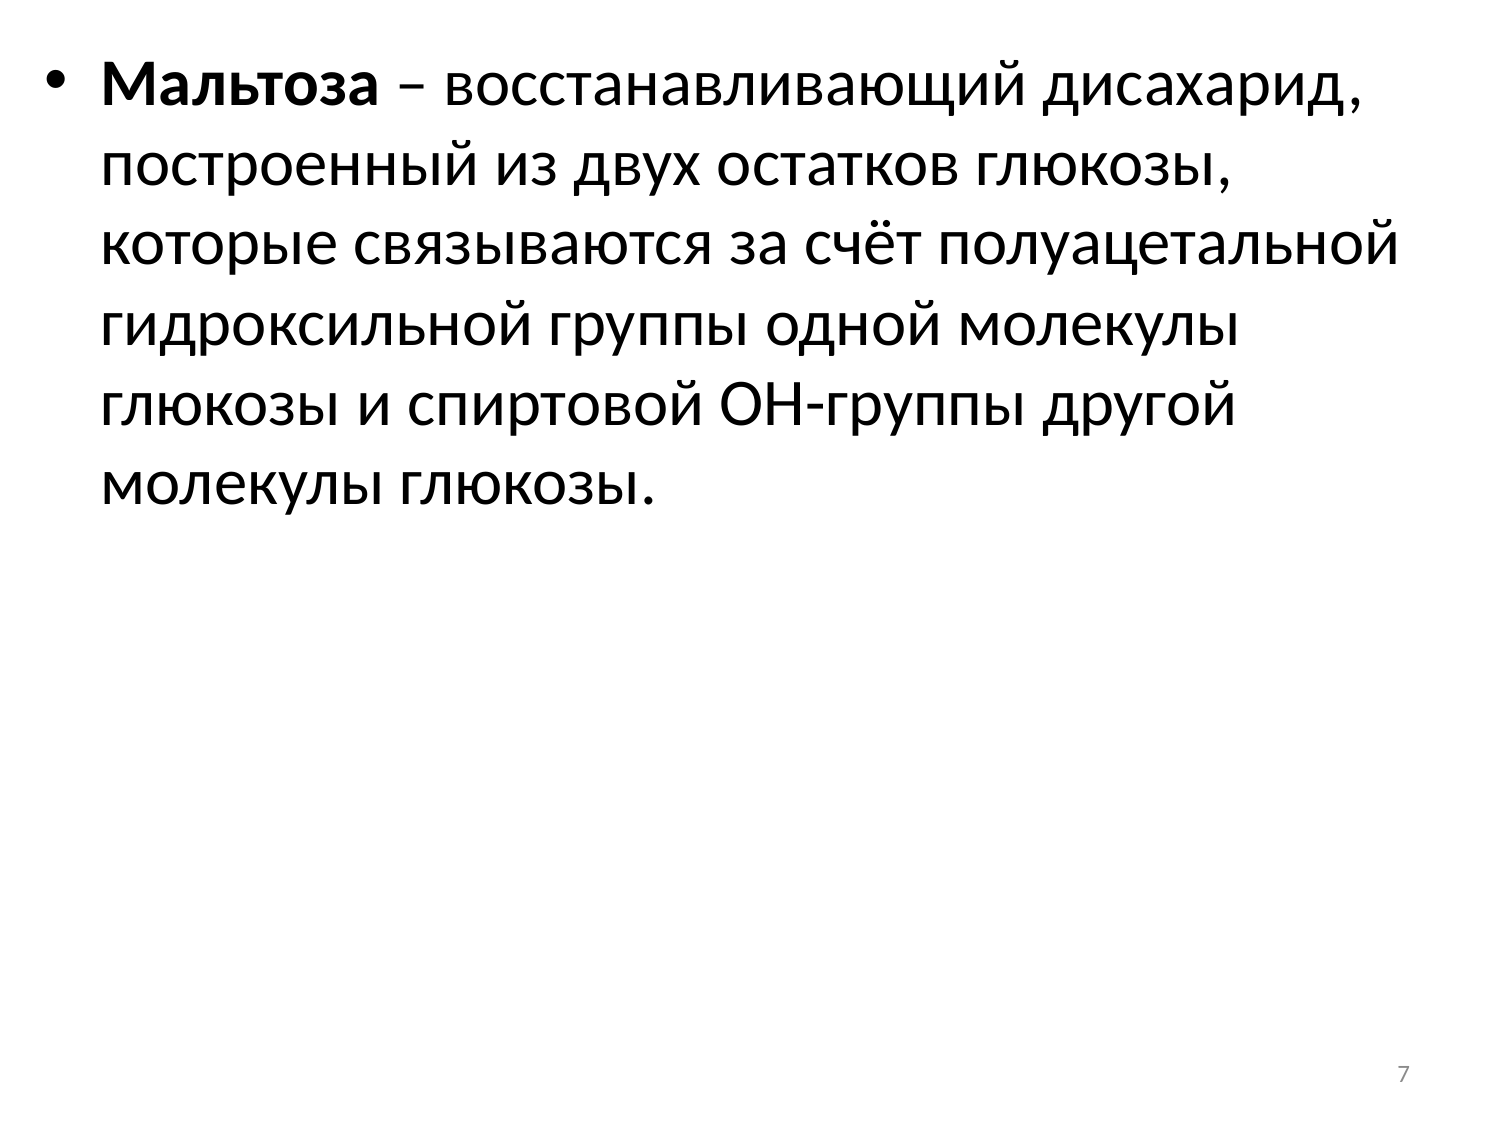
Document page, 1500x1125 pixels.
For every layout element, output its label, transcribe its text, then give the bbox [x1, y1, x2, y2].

slide_number <номер> [1074, 1042, 1425, 1103]
list Мальтоза – восстанавливающий дисахарид, построенный из двух остатков глюкозы, которые связываются за счёт полуацетальной гидроксильной группы одной молекулы глюкозы и спиртовой OH-группы другой молекулы глюкозы. [29, 30, 1447, 846]
